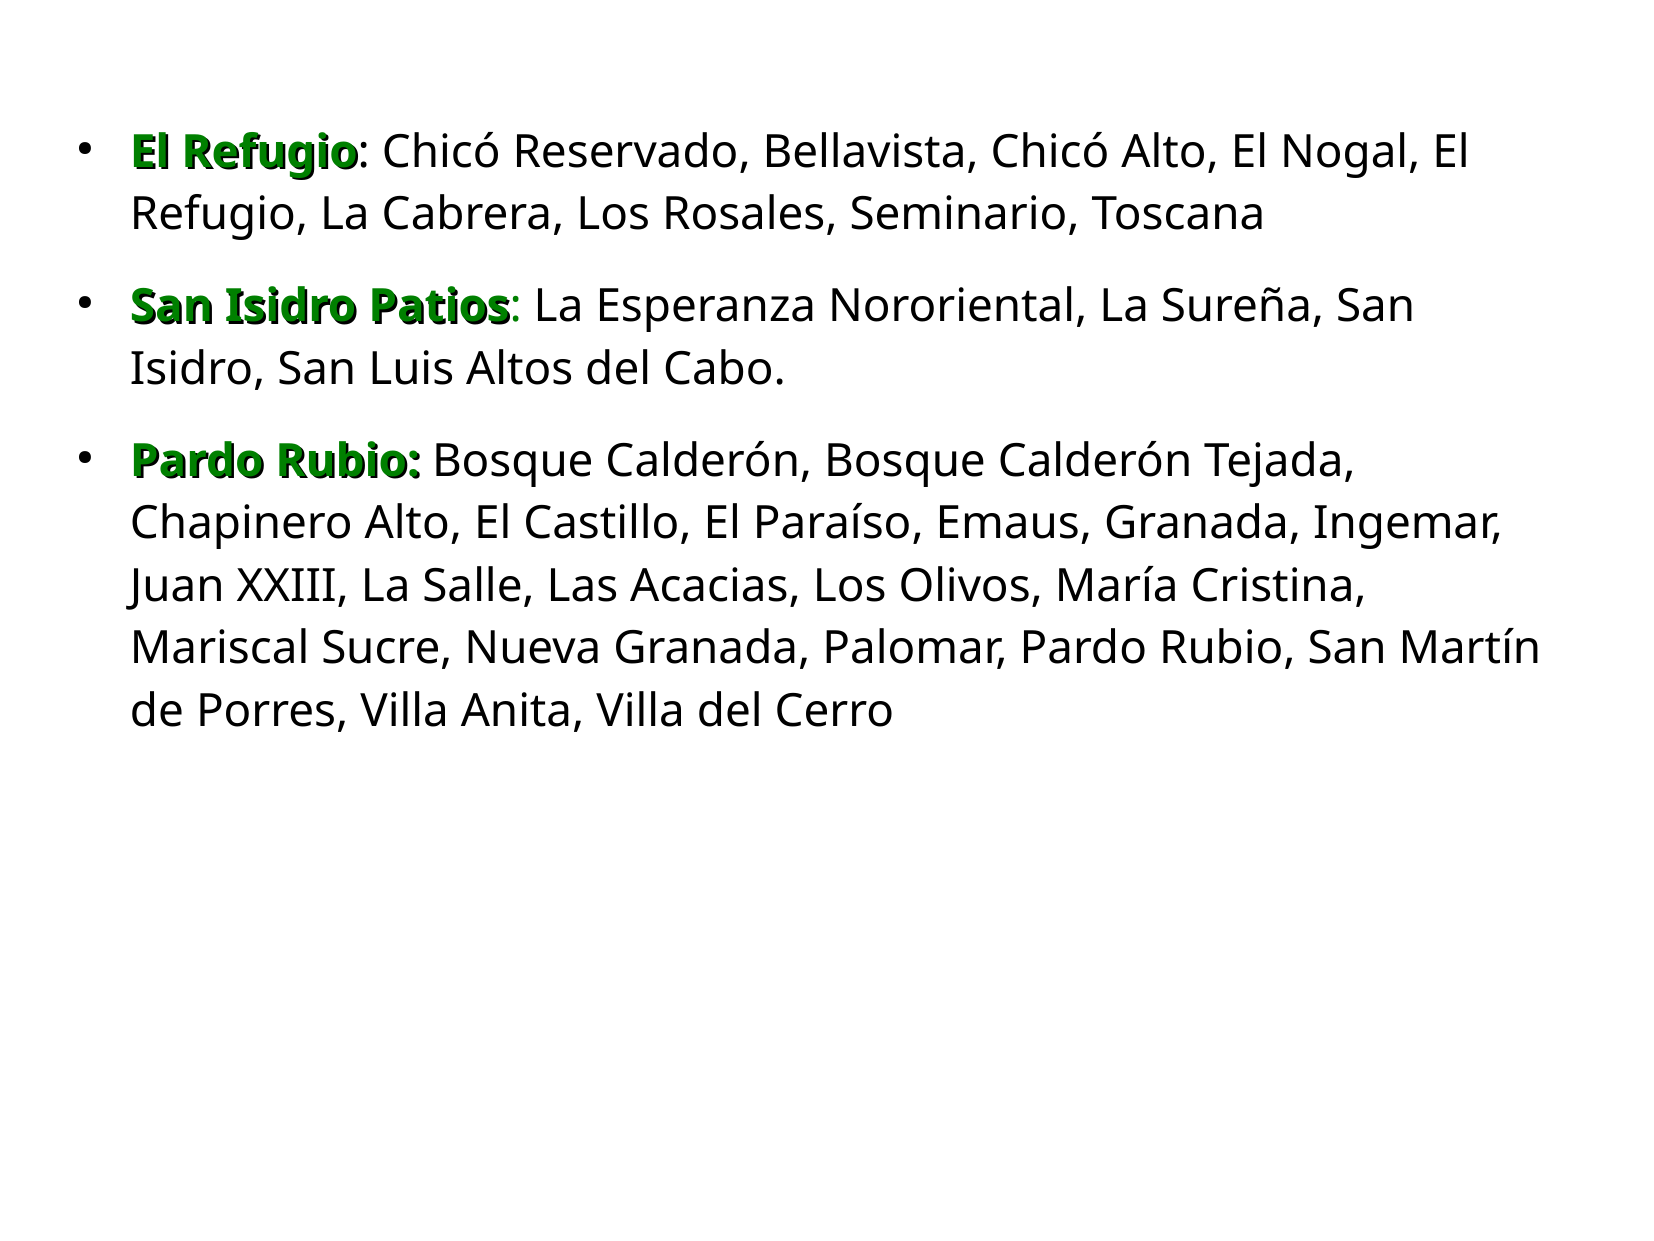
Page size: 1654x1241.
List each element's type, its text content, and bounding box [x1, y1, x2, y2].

list El Refugio: Chicó Reservado, Bellavista, Chicó Alto, El Nogal, El Refugio, La Cabrera, Los Rosales, Seminario, Toscana San Isidro Patios: La Esperanza Nororiental, La Sureña, San Isidro, San Luis Altos del Cabo. Pardo Rubio: Bosque Calderón, Bosque Calderón Tejada, Chapinero Alto, El Castillo, El Paraíso, Emaus, Granada, Ingemar, Juan XXIII, La Salle, Las Acacias, Los Olivos, María Cristina, Mariscal Sucre, Nueva Granada, Palomar, Pardo Rubio, San Martín de Porres, Villa Anita, Villa del Cerro [59, 118, 1548, 937]
